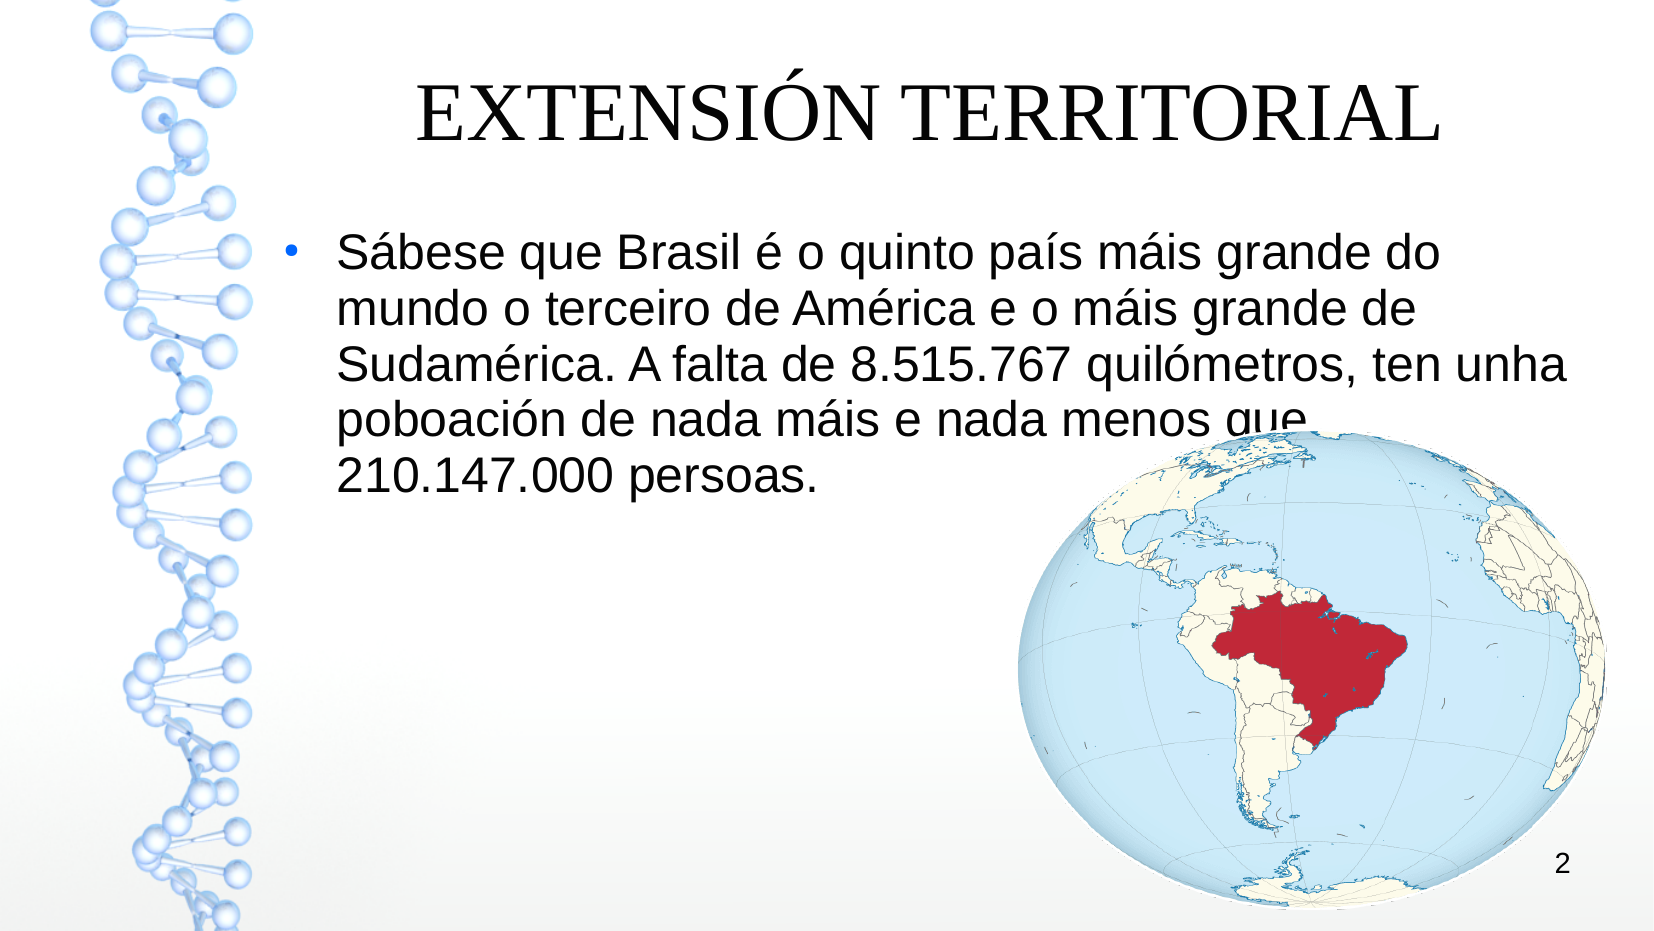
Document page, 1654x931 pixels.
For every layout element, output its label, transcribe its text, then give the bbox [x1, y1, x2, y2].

picture [0, 0, 1654, 931]
title EXTENSIÓN TERRITORIAL [265, 35, 1595, 189]
list Sábese que Brasil é o quinto país máis grande do mundo o terceiro de América e o máis grande de Sudamérica. A falta de 8.515.767 quilómetros, ten unha poboación de nada máis e nada menos que 210.147.000 persoas. [265, 224, 1595, 764]
